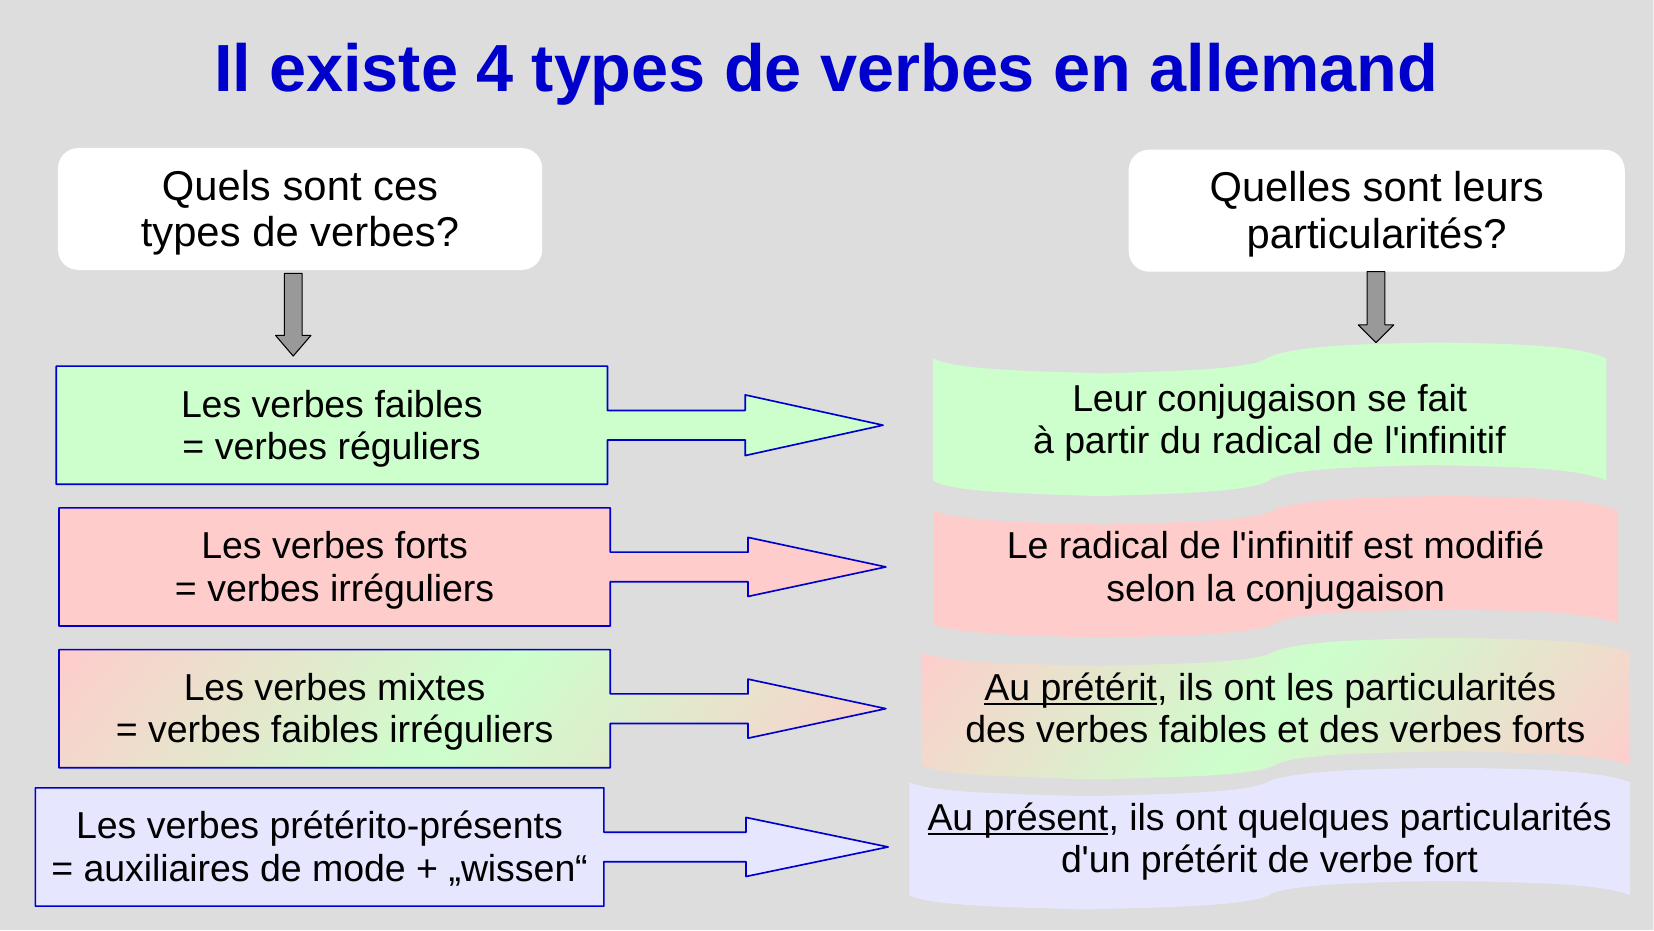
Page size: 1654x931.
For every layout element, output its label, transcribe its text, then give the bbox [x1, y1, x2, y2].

text_box Quels sont ces types de verbes? [57, 147, 543, 271]
text_box Les verbes faibles = verbes réguliers [56, 366, 884, 485]
text_box Au présent, ils ont quelques particularités d'un prétérit de verbe fort [909, 767, 1630, 910]
text_box Leur conjugaison se fait à partir du radical de l'infinitif [933, 342, 1607, 497]
text_box Le radical de l'infinitif est modifié selon la conjugaison [933, 496, 1619, 638]
text_box [1358, 271, 1394, 343]
text_box Les verbes prétérito-présents = auxiliaires de mode + „wissen“ [35, 787, 889, 907]
text_box [275, 273, 311, 357]
text_box Quelles sont leurs particularités? [1128, 149, 1625, 272]
text_box Il existe 4 types de verbes en allemand [186, 23, 1468, 114]
text_box Les verbes forts = verbes irréguliers [59, 507, 886, 627]
text_box Les verbes mixtes = verbes faibles irréguliers [59, 649, 886, 768]
text_box Au prétérit, ils ont les particularités des verbes faibles et des verbes forts [921, 637, 1630, 780]
